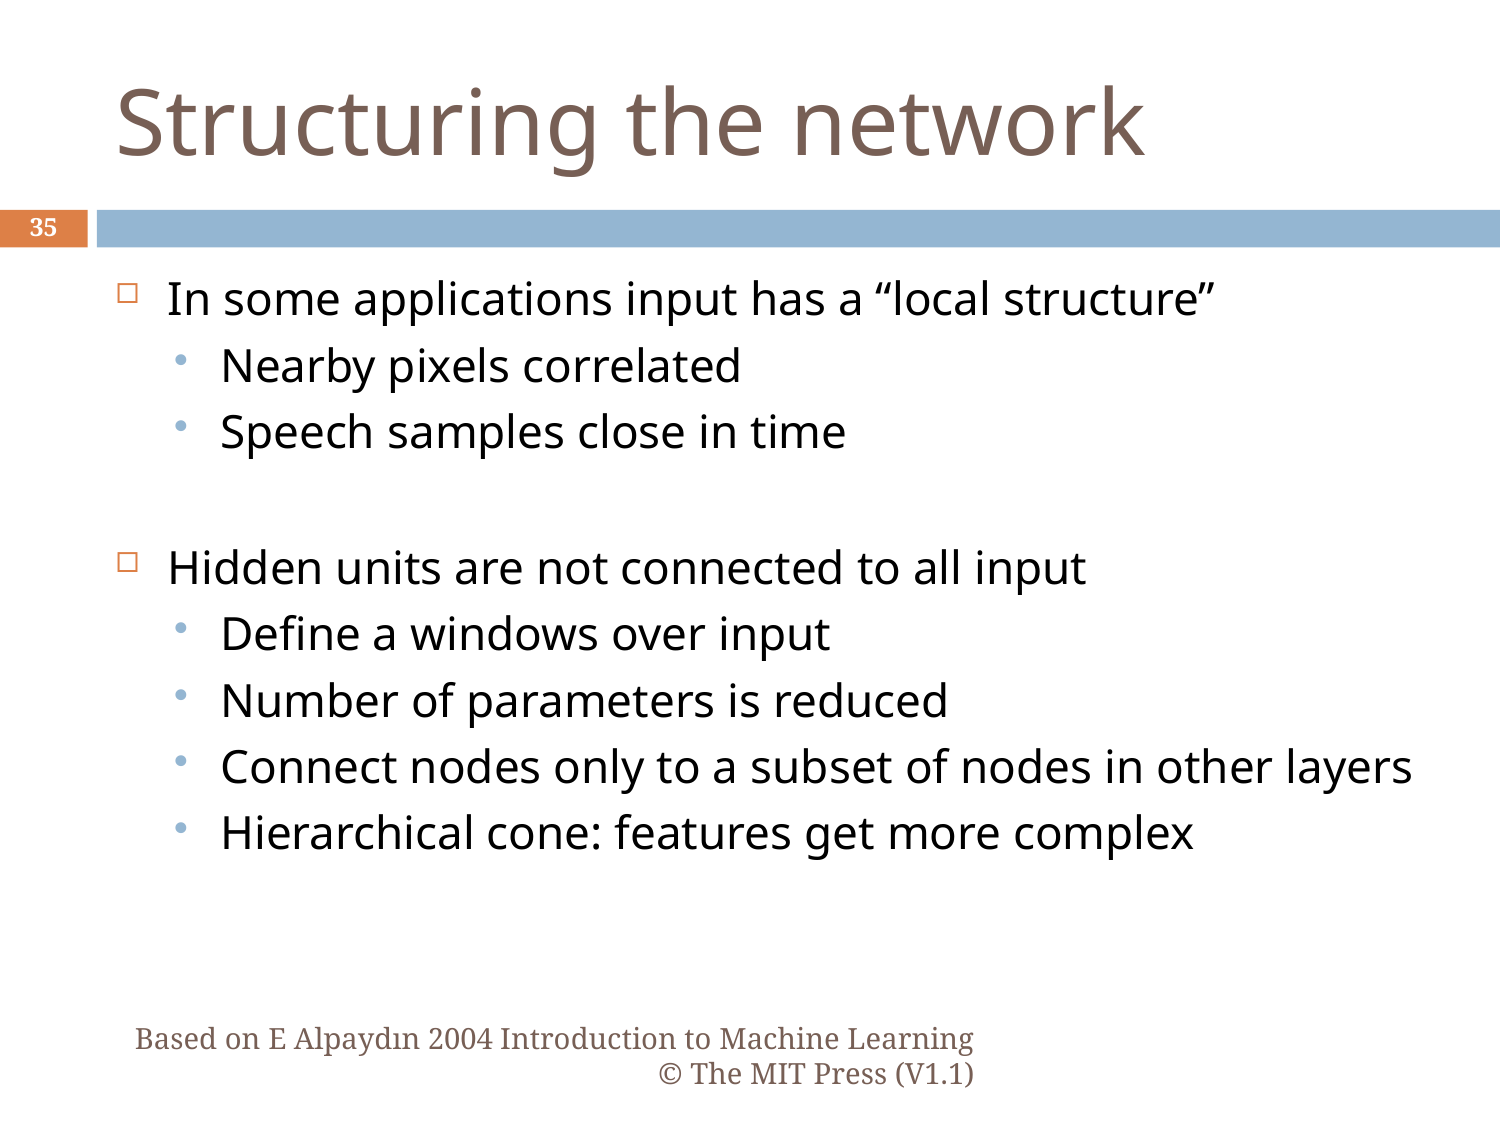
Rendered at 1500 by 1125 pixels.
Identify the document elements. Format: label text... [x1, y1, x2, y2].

list In some applications input has a “local structure” Nearby pixels correlated Speech samples close in time Hidden units are not connected to all input Define a windows over input Number of parameters is reduced Connect nodes only to a subset of nodes in other layers Hierarchical cone: features get more complex [100, 262, 1438, 1001]
title Structuring the network [100, 37, 1438, 201]
text_box <number> [0, 208, 88, 249]
text_box Based on E Alpaydın 2004 Introduction to Machine Learning © The MIT Press (V1.1) [99, 1025, 990, 1085]
